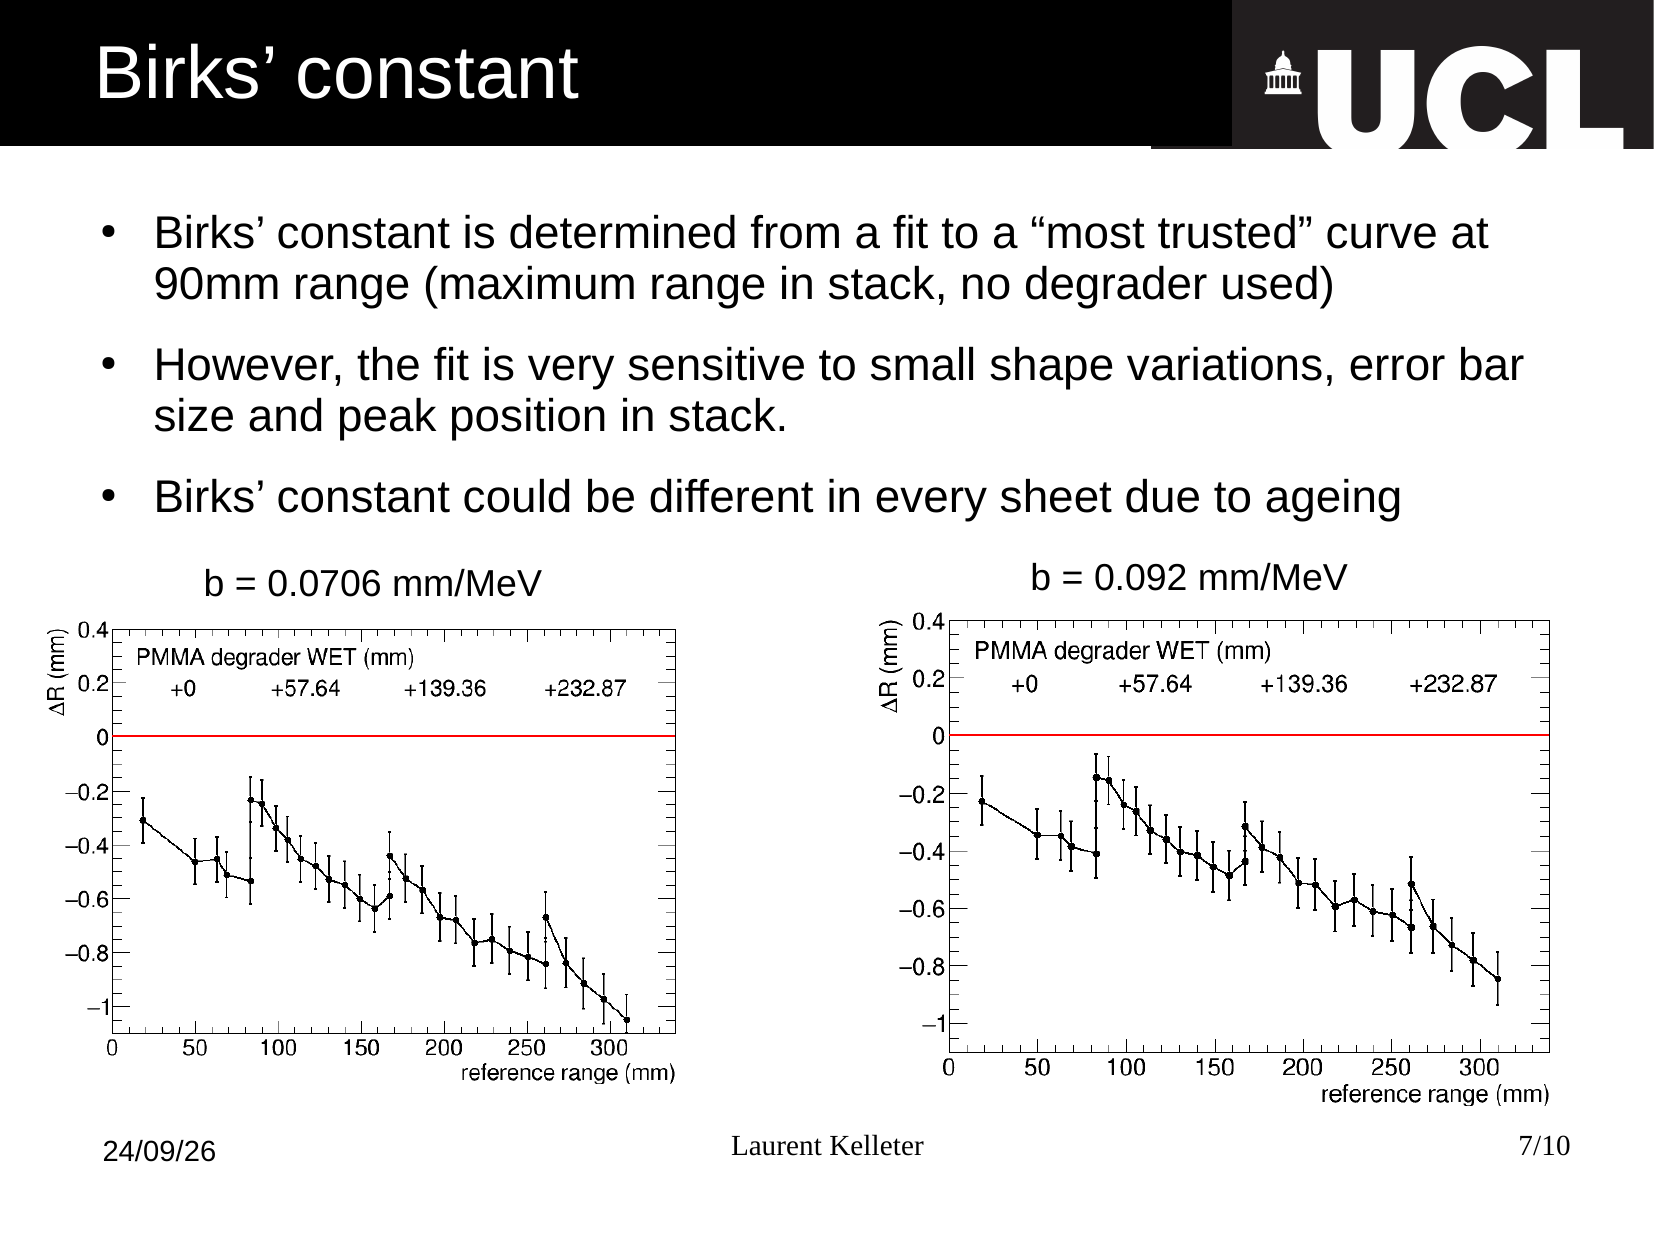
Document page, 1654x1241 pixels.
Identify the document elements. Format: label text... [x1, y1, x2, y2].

text_box b = 0.0706 mm/MeV [188, 555, 662, 653]
text_box b = 0.092 mm/MeV [1015, 549, 1489, 648]
picture [42, 578, 745, 1084]
picture [874, 566, 1624, 1106]
list Birks’ constant is determined from a fit to a “most trusted” curve at 90mm range (maximum range in stack, no degrader used) However, the fit is very sensitive to small shape variations, error bar size and peak position in stack. Birks’ constant could be different in every sheet due to ageing [82, 206, 1611, 862]
picture [1151, 0, 1654, 149]
title Birks’ constant [94, 0, 1241, 147]
